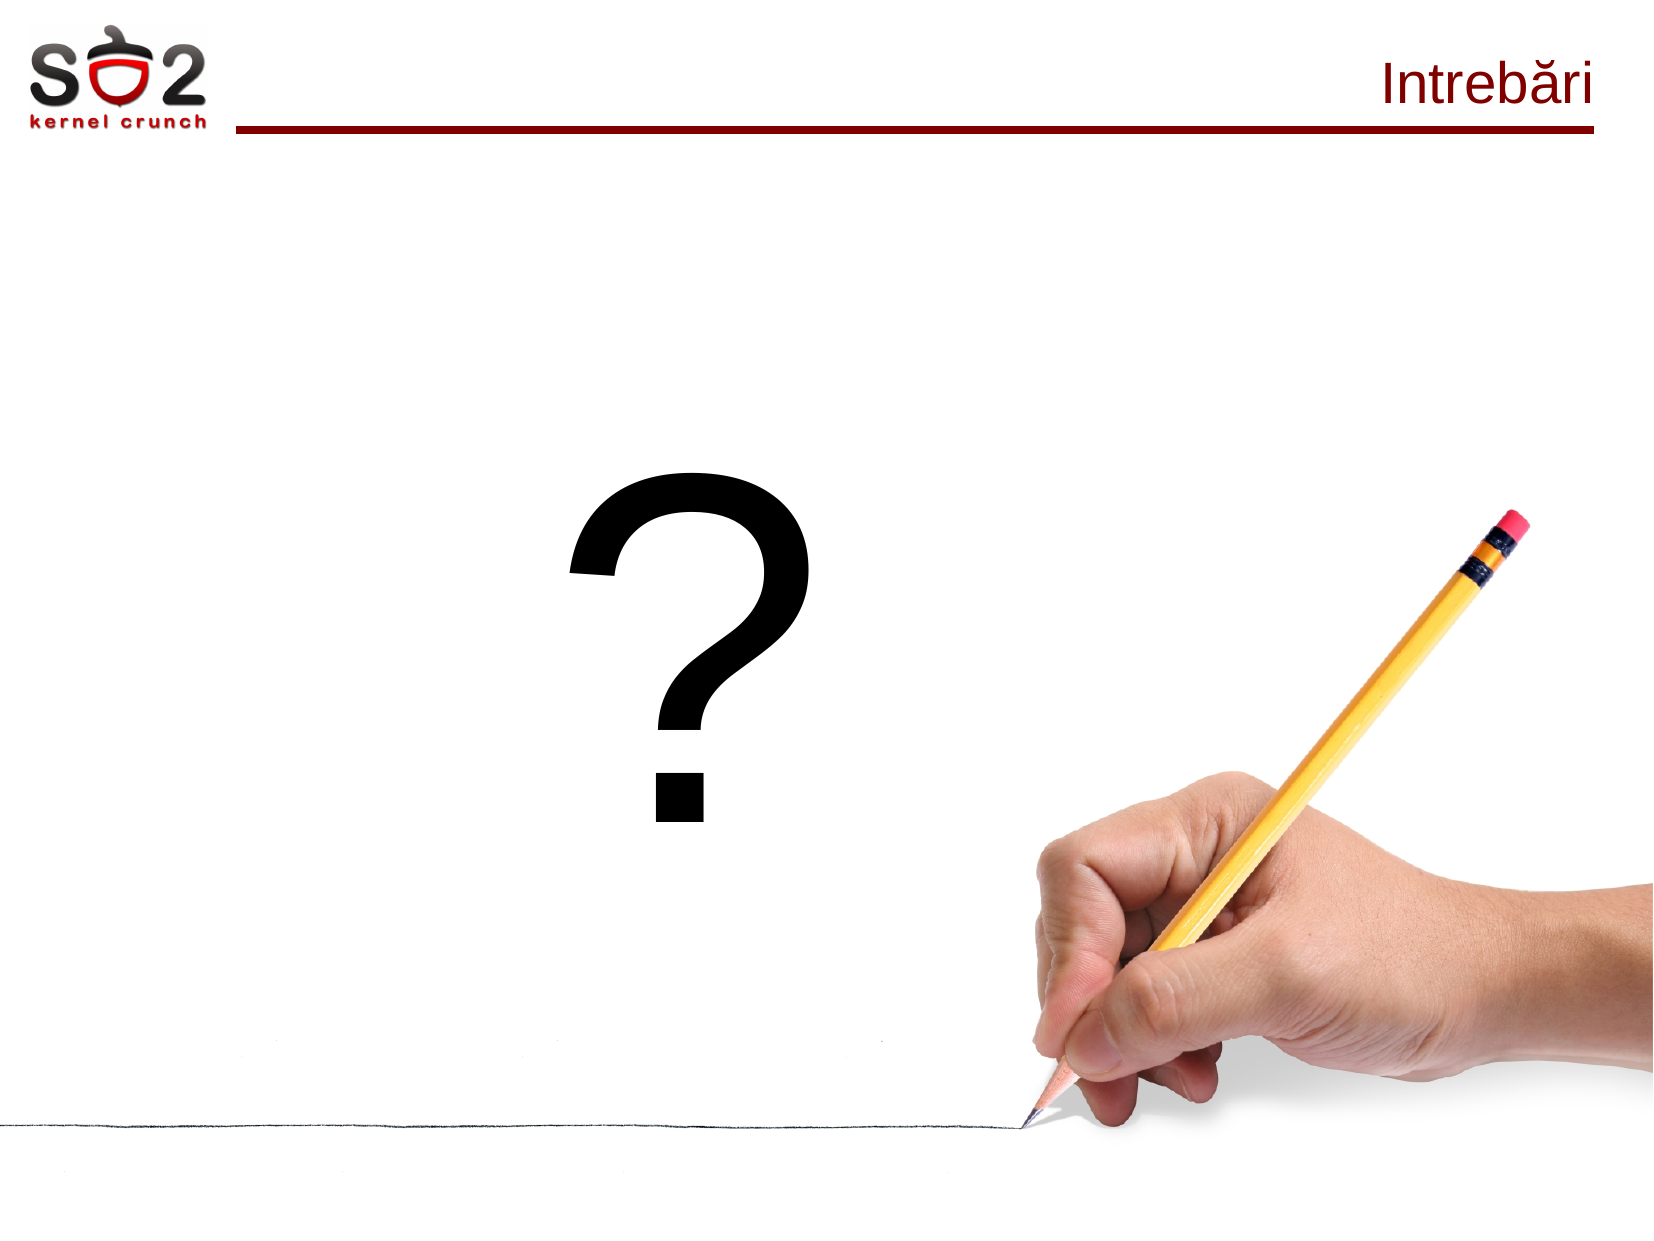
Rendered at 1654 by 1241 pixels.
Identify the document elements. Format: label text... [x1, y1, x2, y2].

picture [0, 473, 1653, 1183]
picture [29, 23, 207, 130]
title Intrebări [236, 49, 1595, 119]
list ? [531, 354, 857, 945]
